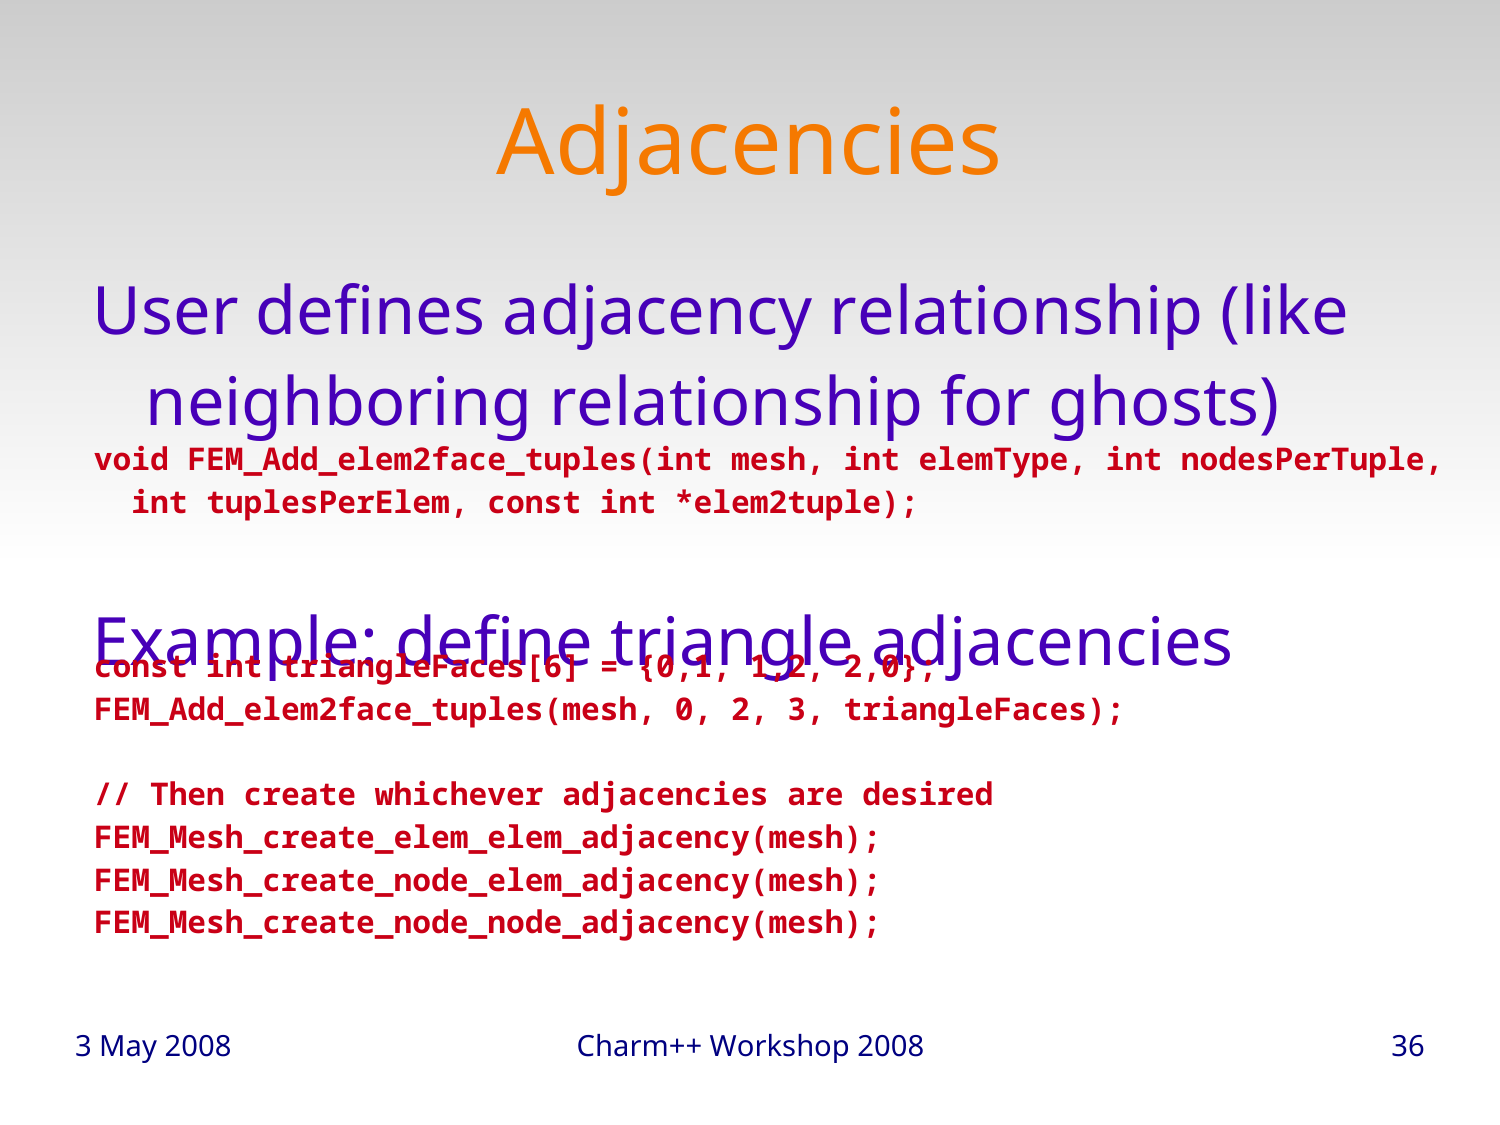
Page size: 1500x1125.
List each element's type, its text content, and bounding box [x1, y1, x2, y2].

text_box void FEM_Add_elem2face_tuples(int mesh, int elemType, int nodesPerTuple, int tuplesPerElem, const int *elem2tuple); [79, 429, 1459, 557]
title Adjacencies [75, 52, 1425, 226]
list User defines adjacency relationship (like neighboring relationship for ghosts) Example: define triangle adjacencies [75, 263, 1425, 991]
text_box const int triangleFaces[6] = {0,1, 1,2, 2,0}; FEM_Add_elem2face_tuples(mesh, 0, 2, 3, triangleFaces); // Then create whichever adjacencies are desired FEM_Mesh_create_elem_elem_adjacency(mesh); FEM_Mesh_create_node_elem_adjacency(mesh); FEM_Mesh_create_node_node_adjacency(mesh); [79, 636, 1309, 1025]
